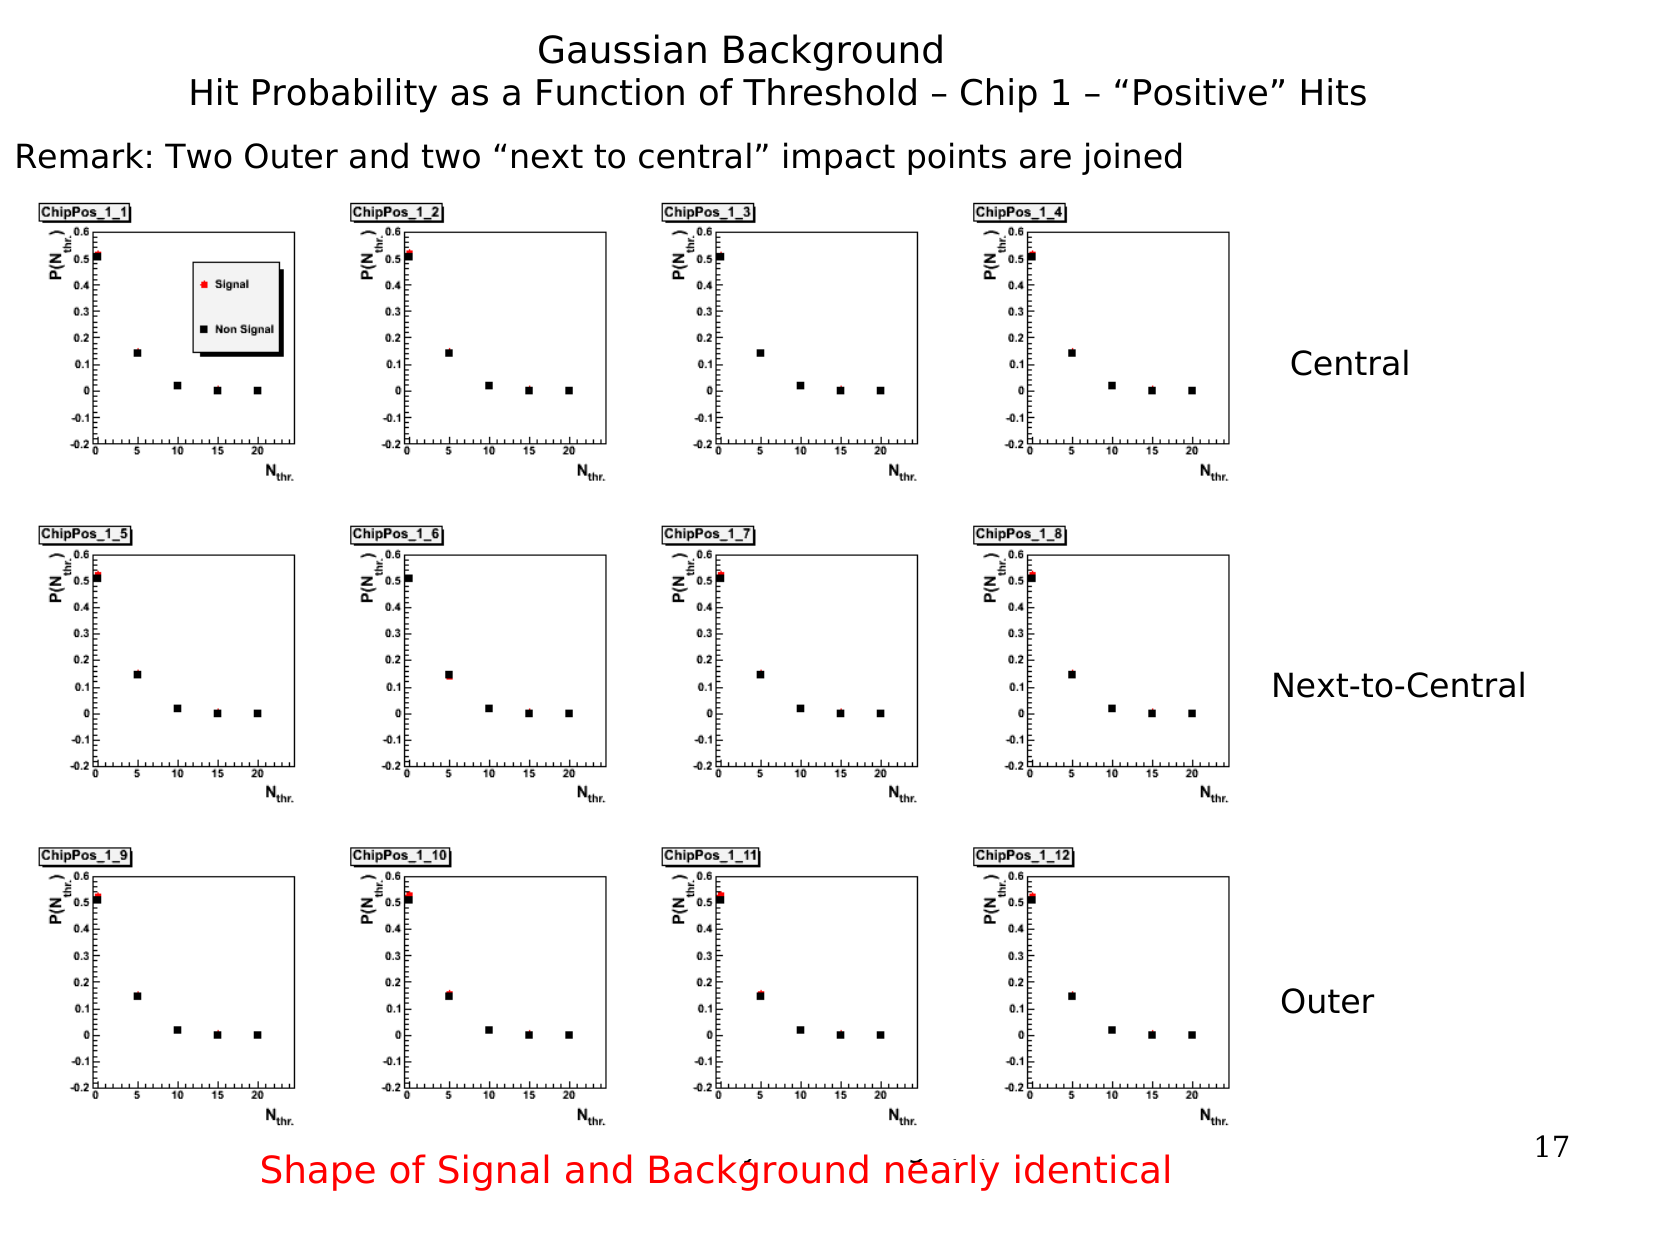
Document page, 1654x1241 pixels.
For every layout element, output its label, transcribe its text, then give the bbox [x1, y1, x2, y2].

text_box Central [1275, 337, 1424, 391]
text_box Shape of Signal and Background nearly identical [244, 1141, 1169, 1201]
picture [25, 193, 1271, 1159]
text_box Next-to-Central [1256, 659, 1538, 713]
text_box Remark: Two Outer and two “next to central” impact points are joined [0, 130, 1179, 184]
text_box Gaussian Background Hit Probability as a Function of Threshold – Chip 1 – “Positive” Hits [173, 21, 1386, 121]
text_box Outer [1265, 975, 1388, 1029]
